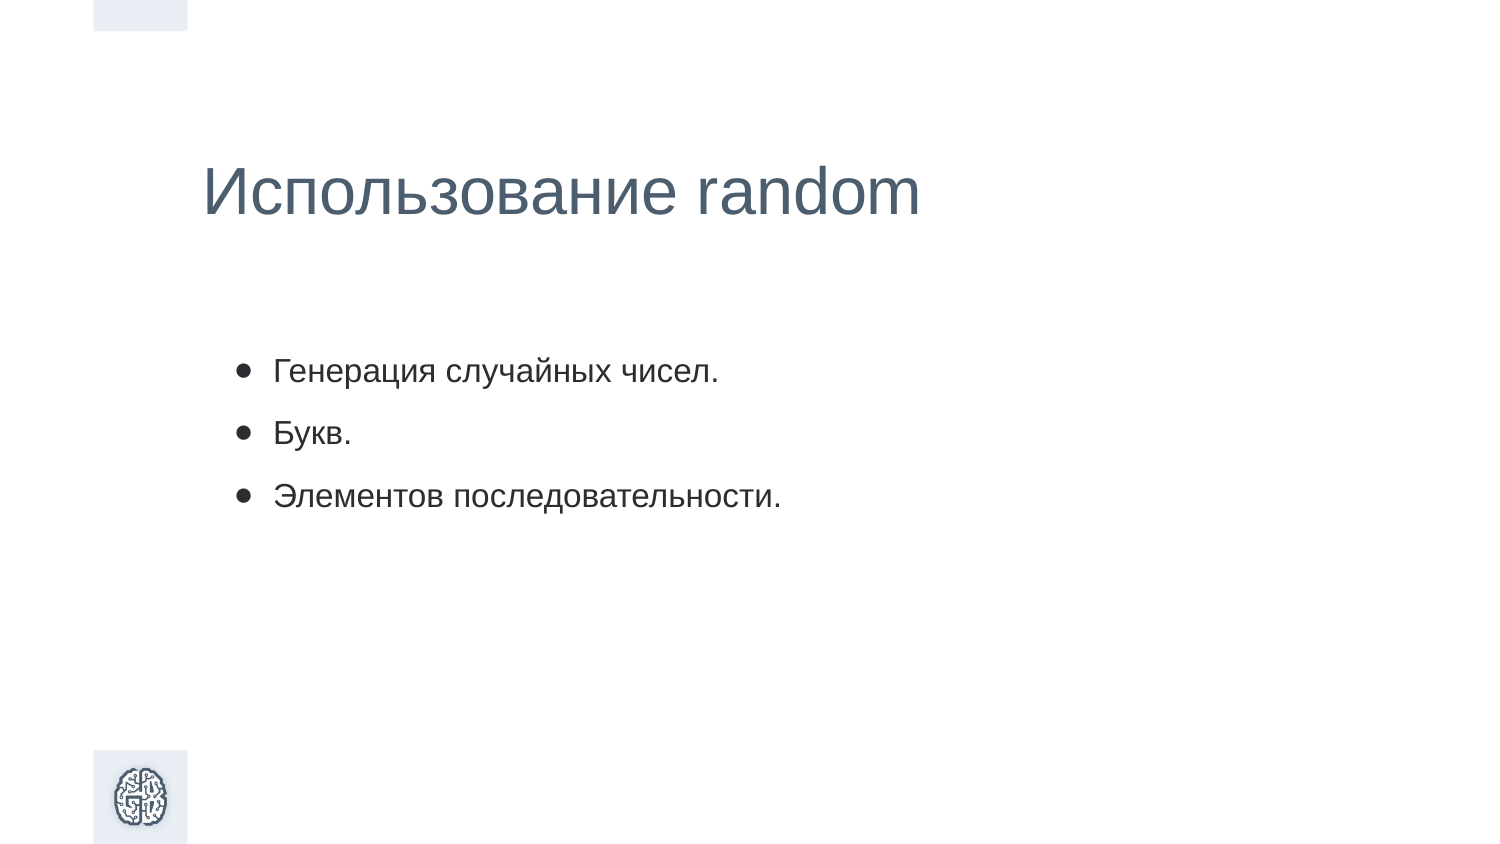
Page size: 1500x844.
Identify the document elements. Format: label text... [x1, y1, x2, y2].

text_box Букв. [187, 384, 1312, 447]
picture [106, 760, 175, 834]
text_box Элементов последовательности. [187, 447, 1312, 521]
text_box Генерация случайных чисел. [187, 322, 1312, 384]
text_box Использование random [187, 93, 1312, 282]
